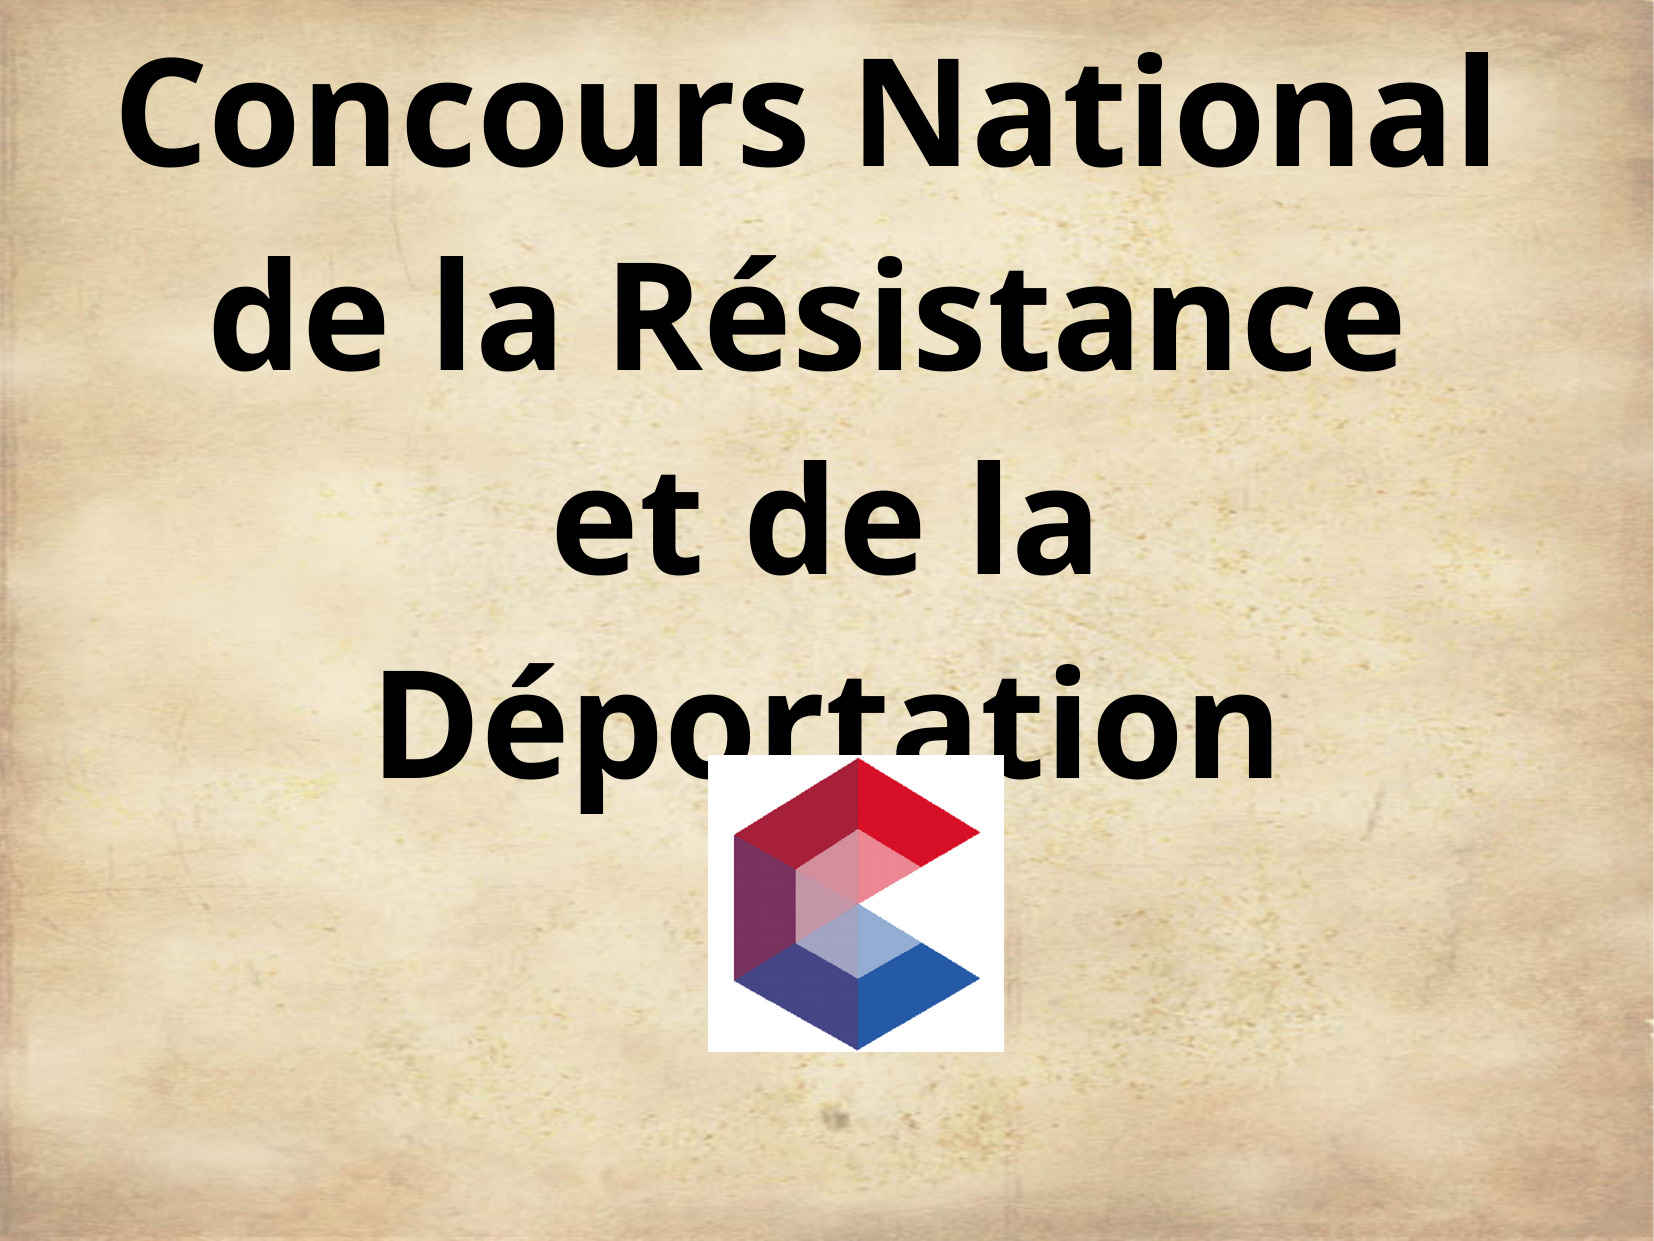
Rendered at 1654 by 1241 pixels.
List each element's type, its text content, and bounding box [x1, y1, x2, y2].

subtitle Concours National de la Résistance et de la Déportation [82, 49, 1571, 780]
picture [0, 0, 1654, 1241]
